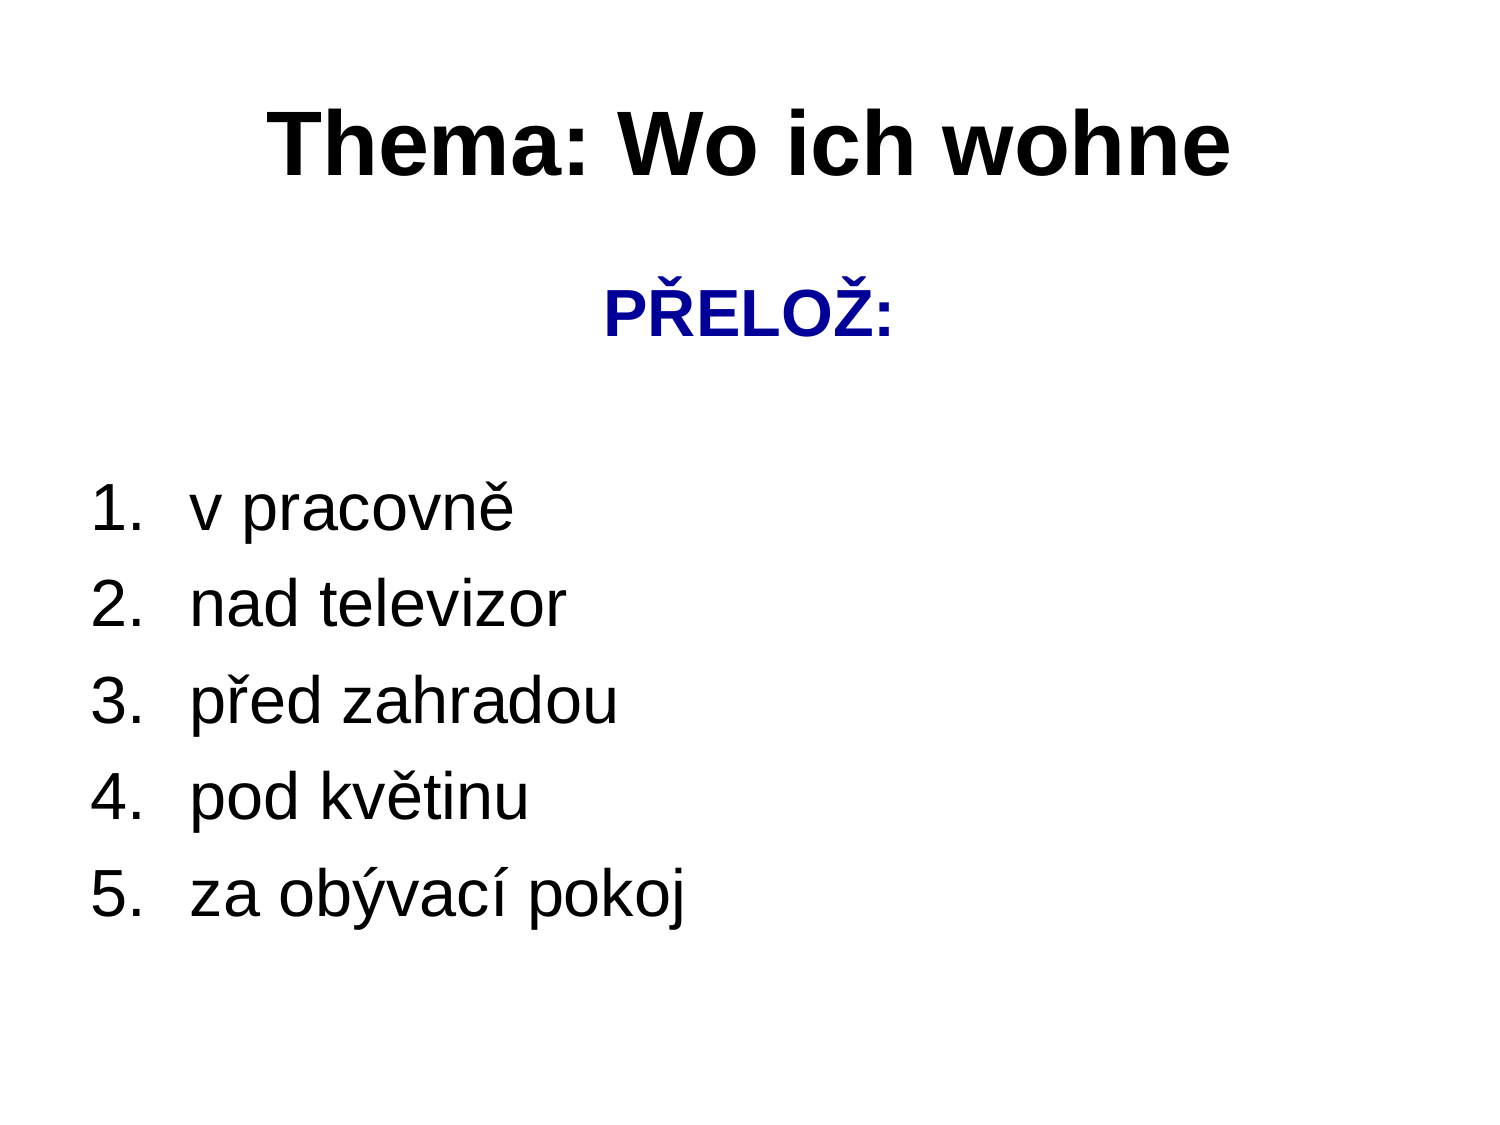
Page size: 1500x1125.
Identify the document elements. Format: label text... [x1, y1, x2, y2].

title Thema: Wo ich wohne [75, 45, 1426, 233]
list PŘELOŽ: v pracovně nad televizor před zahradou pod květinu za obývací pokoj [75, 262, 1426, 1006]
